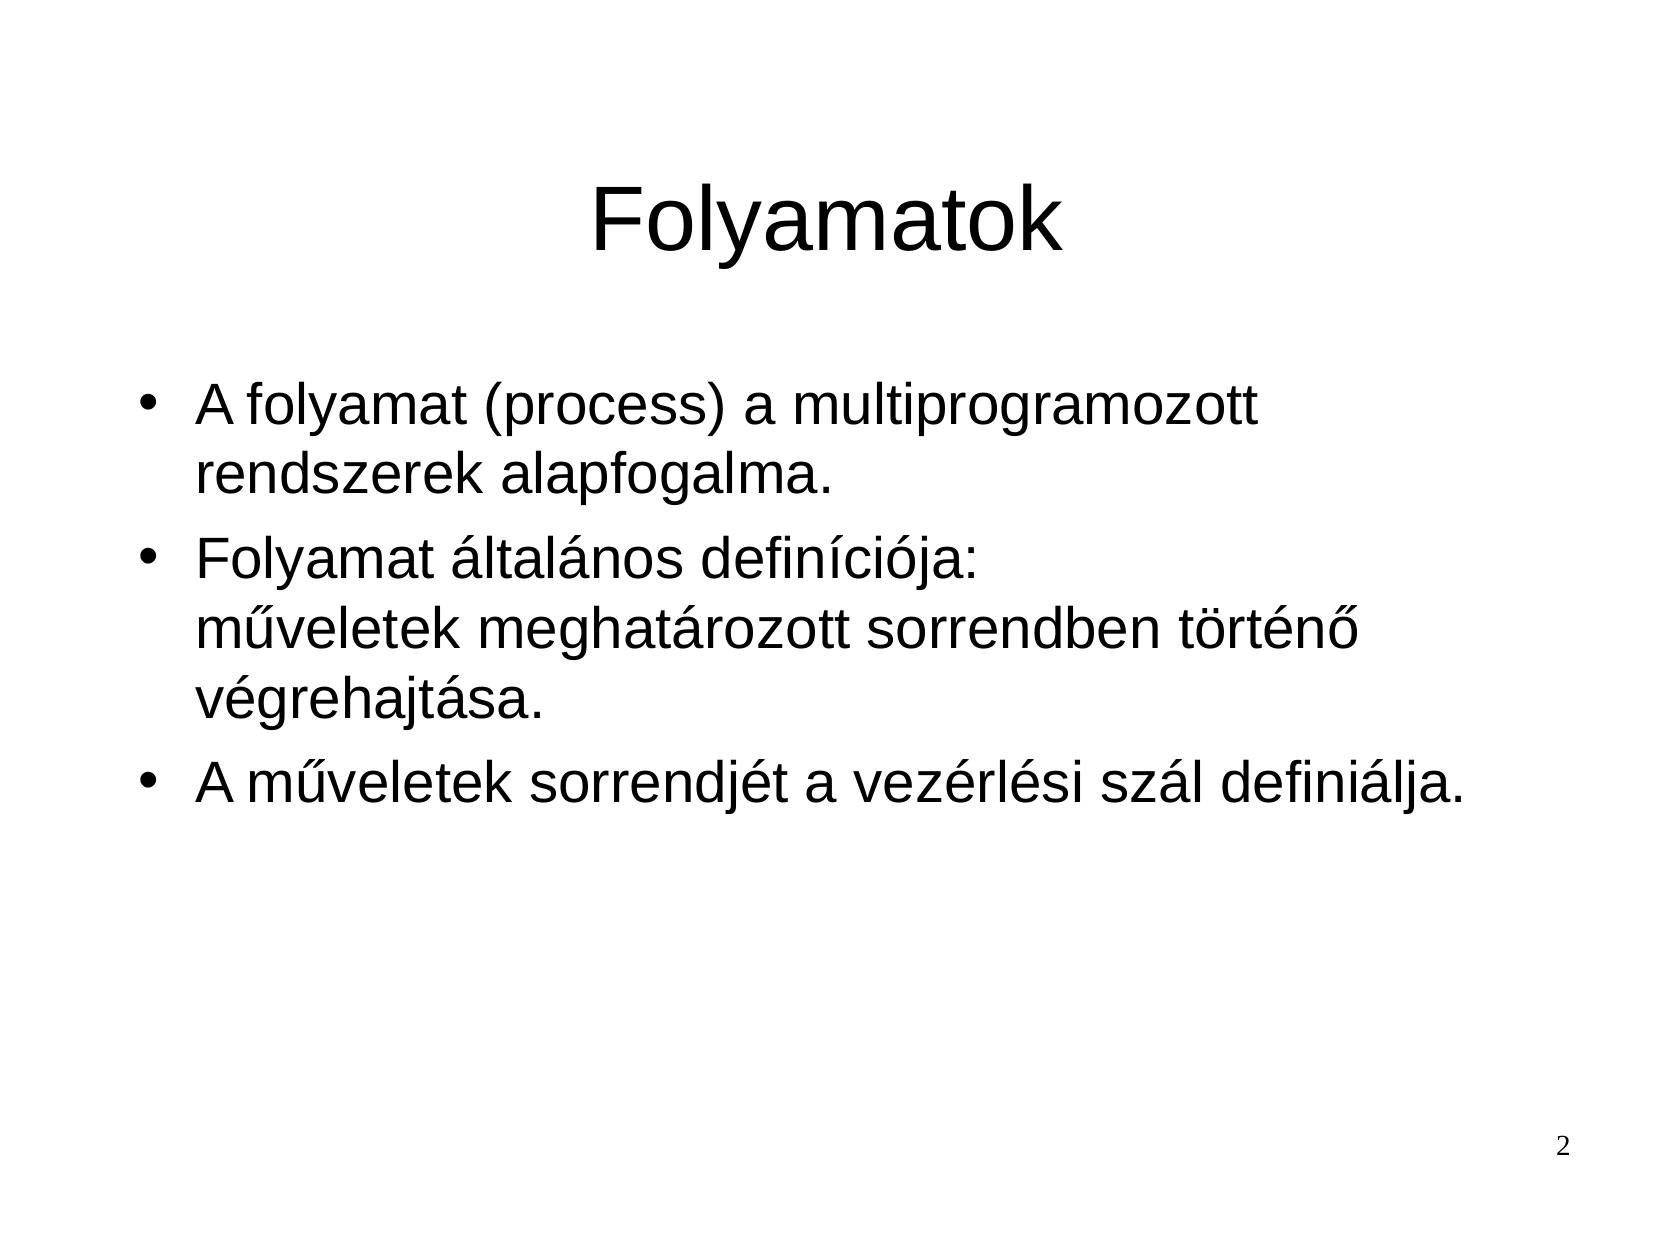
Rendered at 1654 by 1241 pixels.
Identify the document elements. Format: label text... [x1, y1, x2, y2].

title Folyamatok [124, 110, 1530, 317]
list A folyamat (process) a multiprogramozott rendszerek alapfogalma. Folyamat általános definíciója: műveletek meghatározott sorrendben történő végrehajtása. A műveletek sorrendjét a vezérlési szál definiálja. [124, 358, 1530, 1103]
